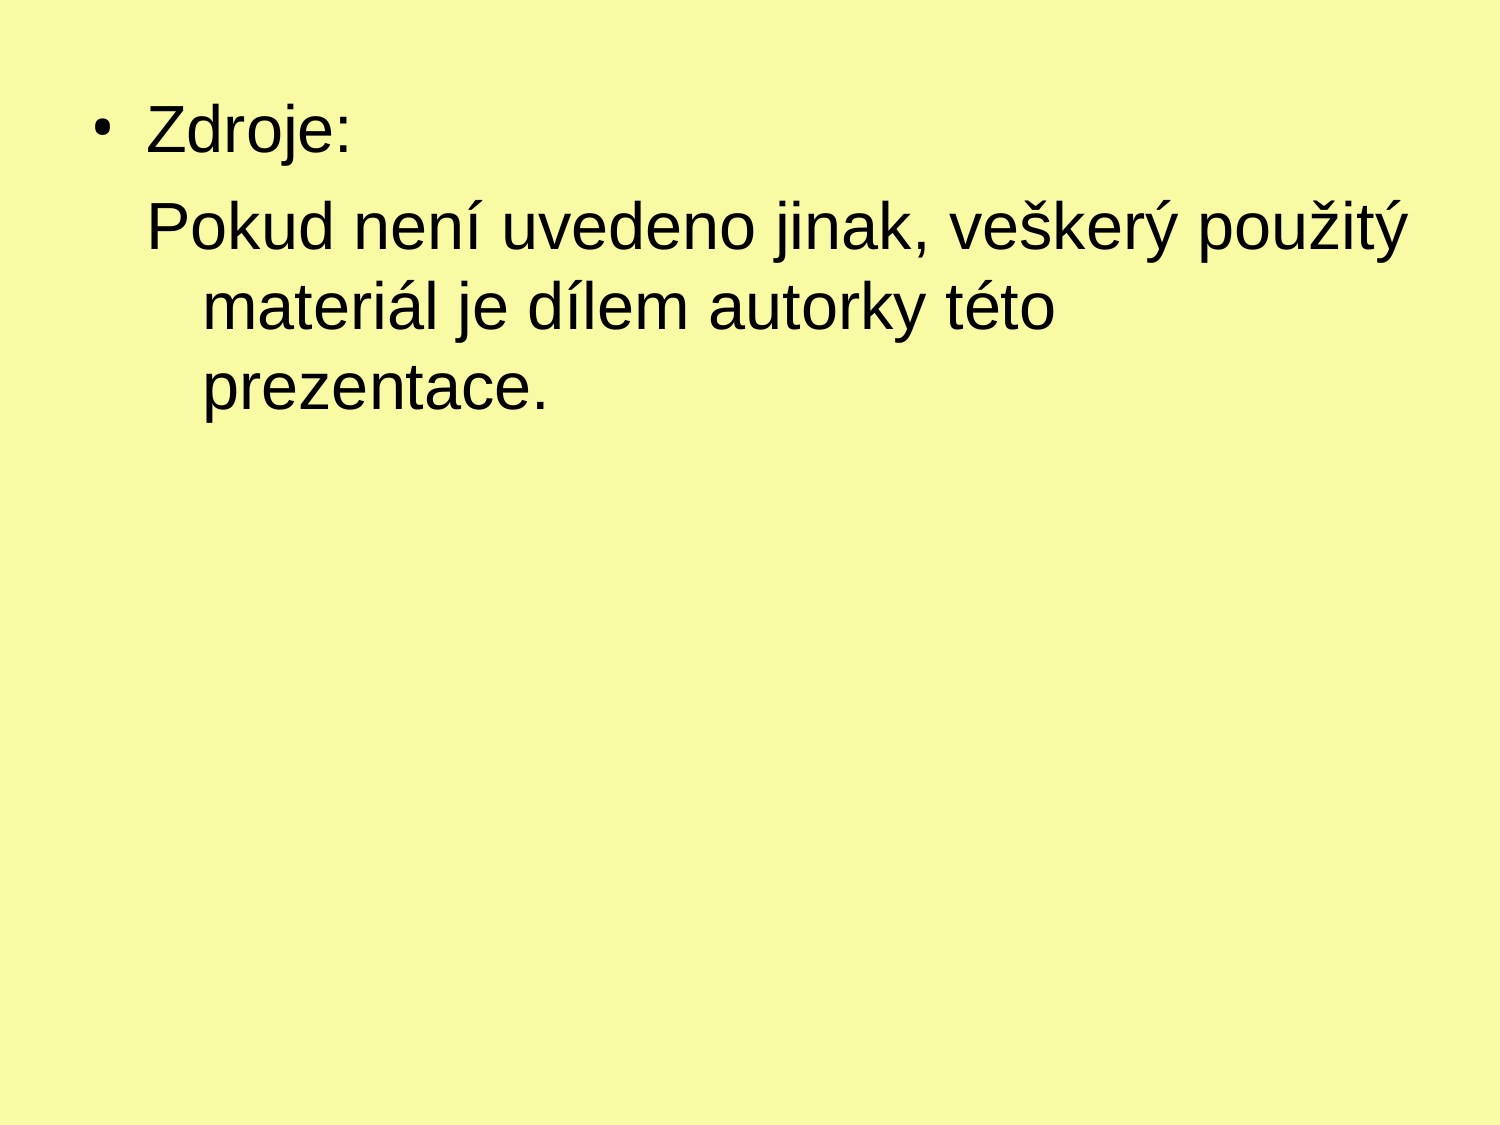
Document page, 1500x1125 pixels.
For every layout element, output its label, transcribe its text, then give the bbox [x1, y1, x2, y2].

list Zdroje: Pokud není uvedeno jinak, veškerý použitý materiál je dílem autorky této prezentace. [75, 78, 1426, 1005]
